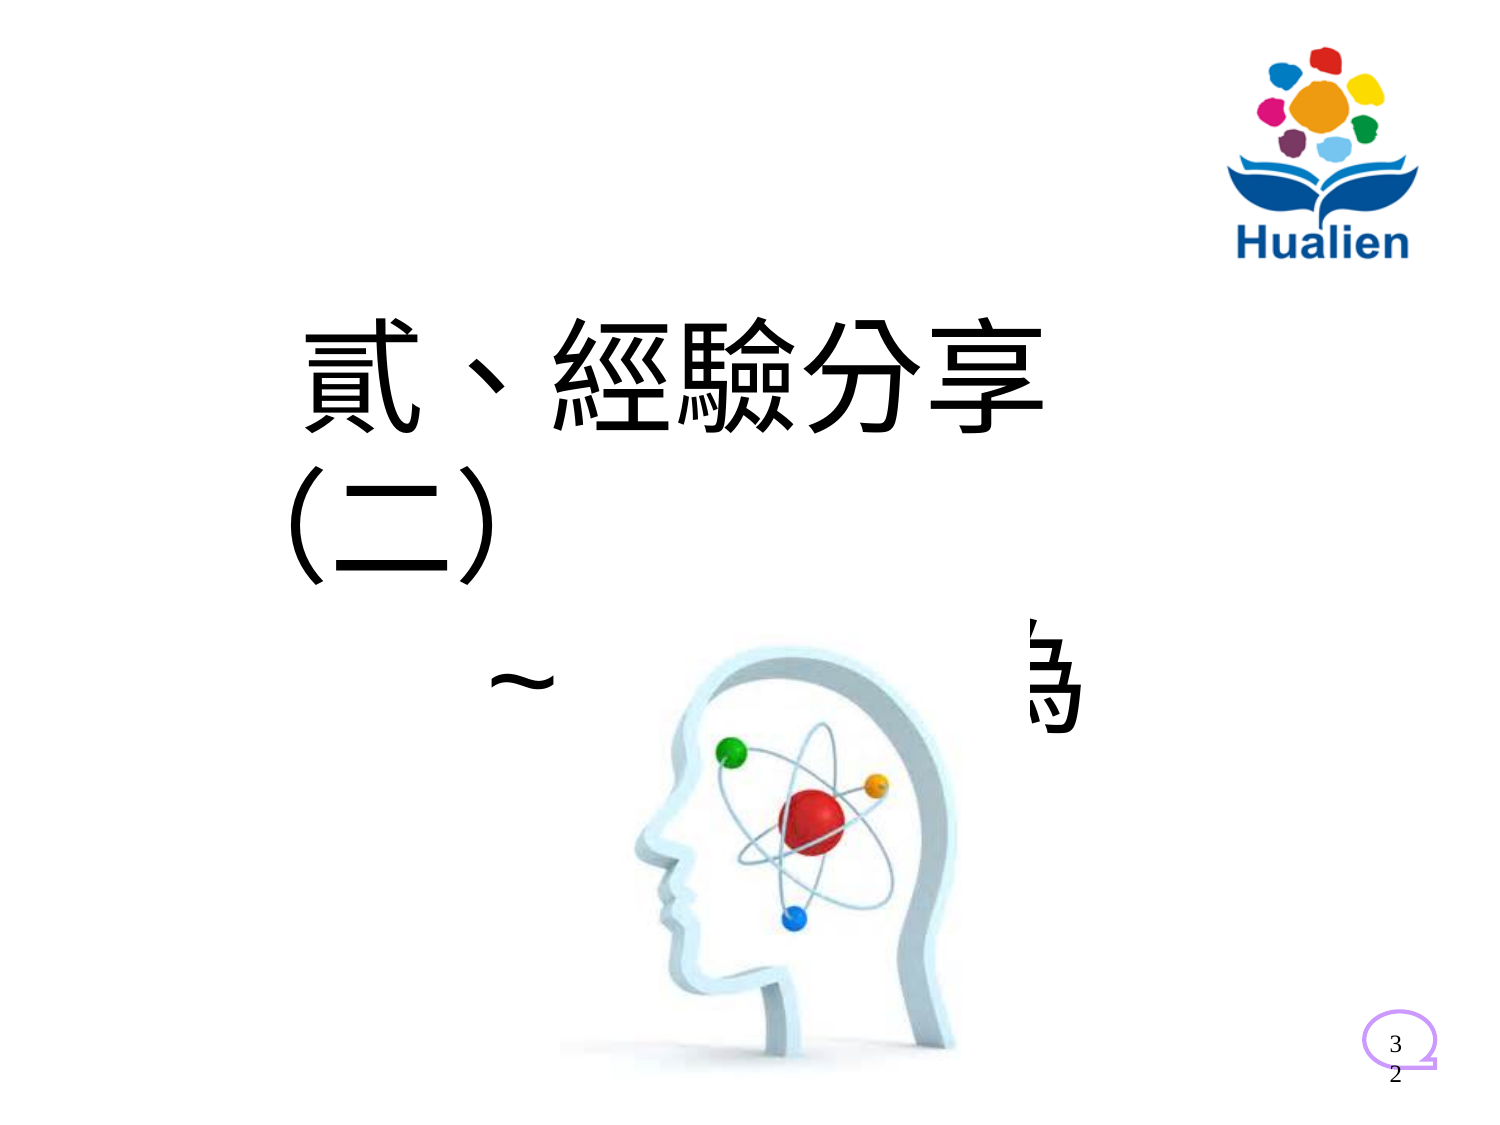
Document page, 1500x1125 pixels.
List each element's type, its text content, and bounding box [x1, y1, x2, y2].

picture [560, 609, 1030, 1079]
picture [1222, 42, 1424, 264]
text_box 32 [1364, 1011, 1436, 1068]
list 貳、經驗分享（二） ~創新作為 [76, 290, 1427, 988]
